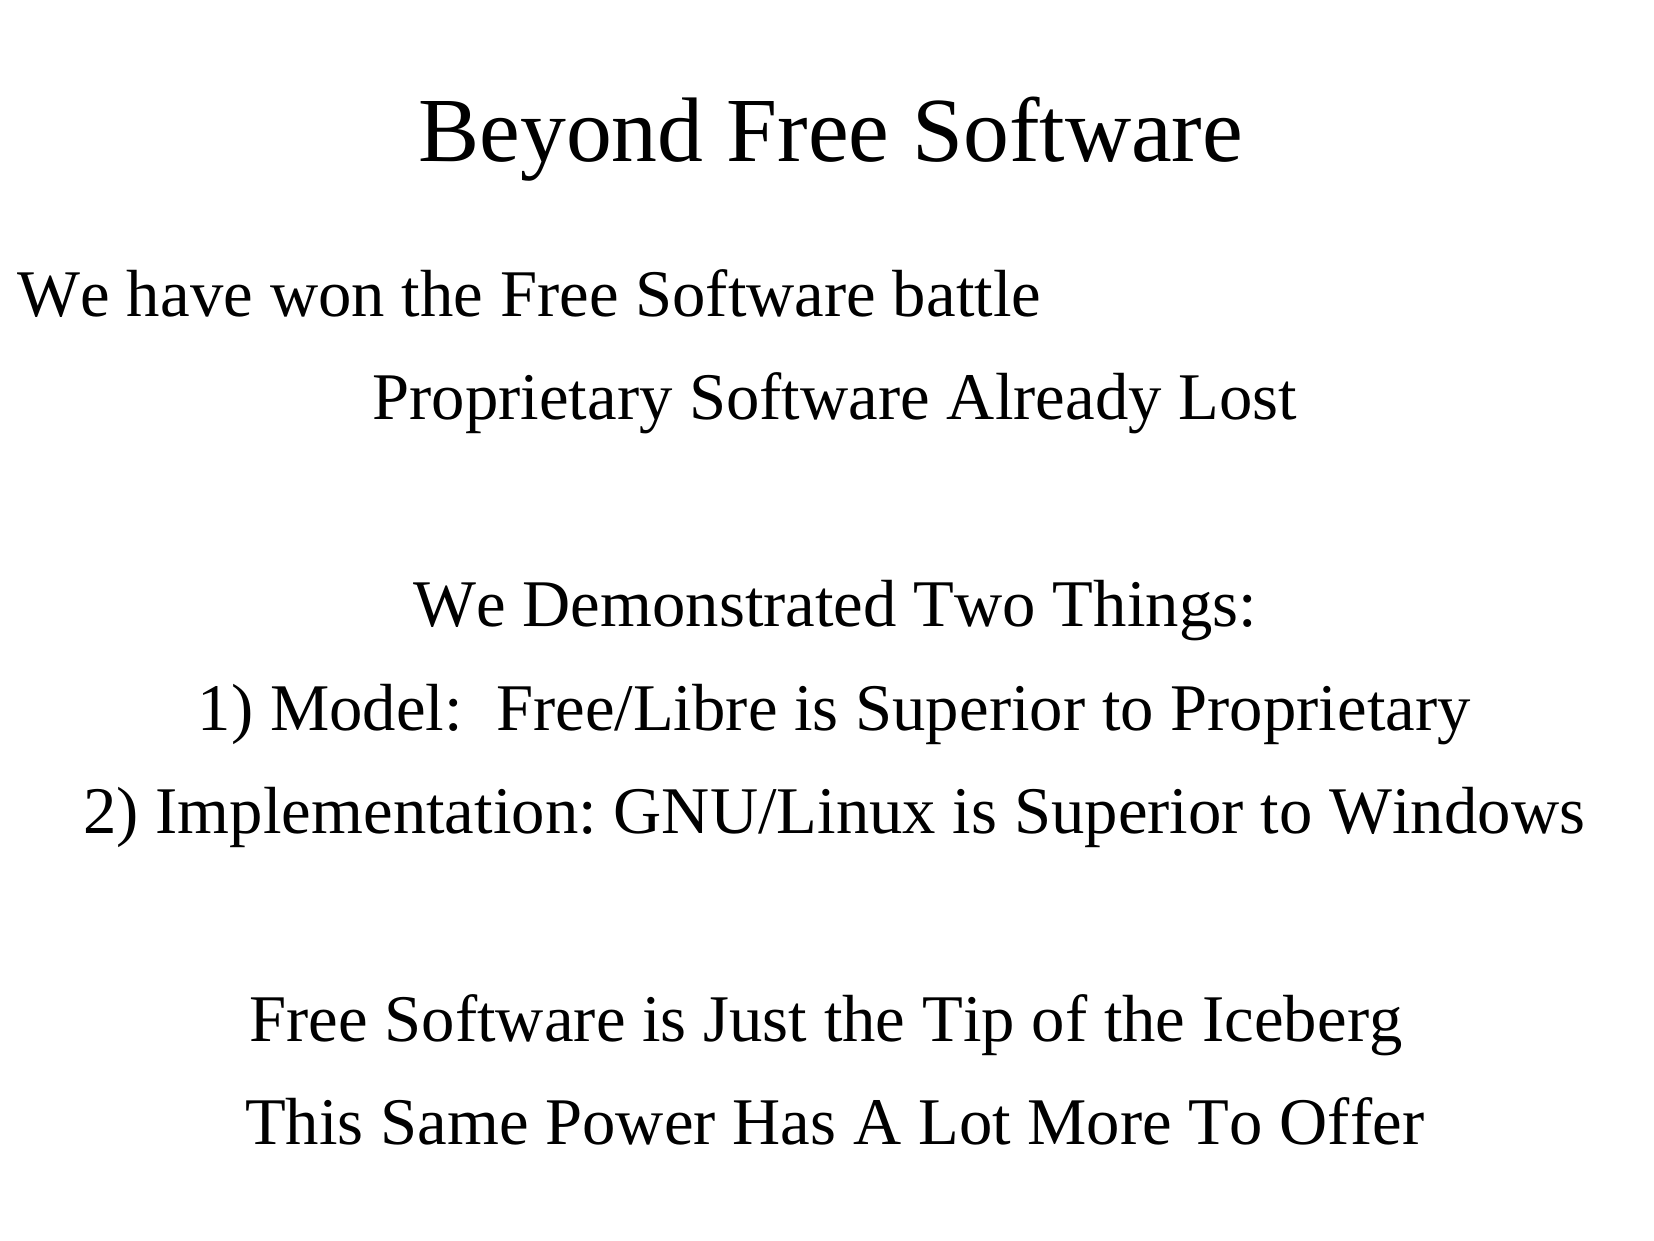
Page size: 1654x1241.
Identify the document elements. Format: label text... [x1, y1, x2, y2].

title Beyond Free Software [125, 26, 1538, 234]
list We have won the Free Software battle Proprietary Software Already Lost We Demonstrated Two Things: 1) Model: Free/Libre is Superior to Proprietary 2) Implementation: GNU/Linux is Superior to Windows Free Software is Just the Tip of the Iceberg This Same Power Has A Lot More To Offer [0, 256, 1654, 1220]
